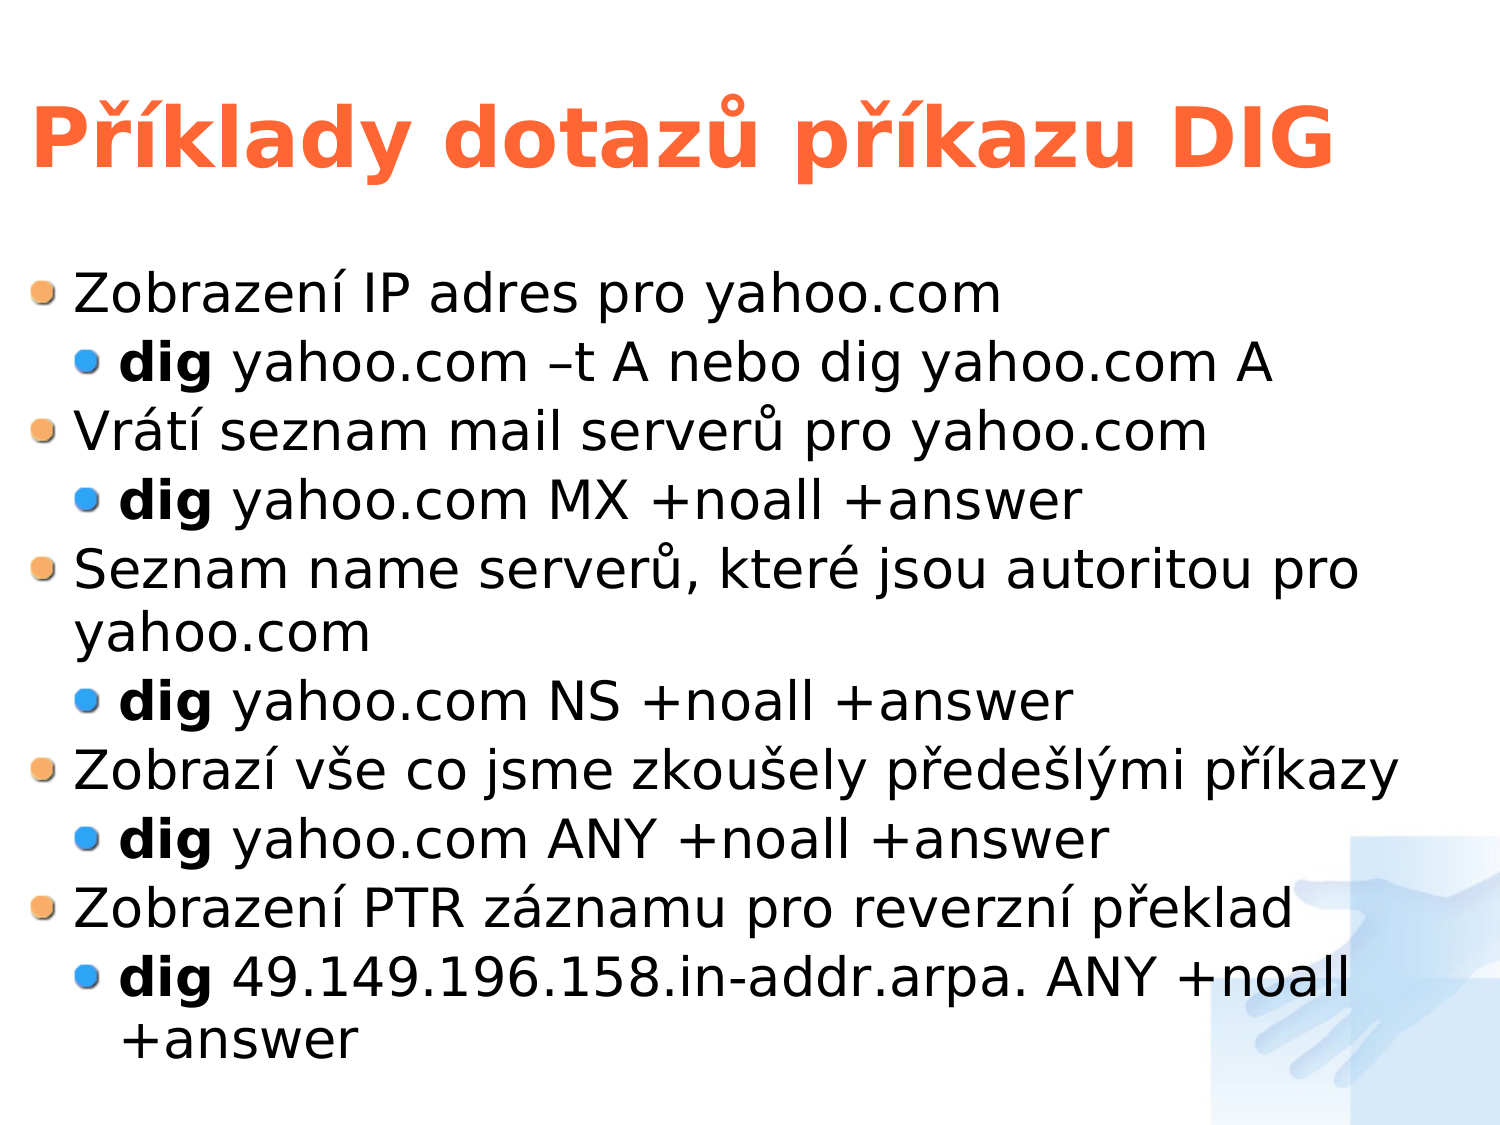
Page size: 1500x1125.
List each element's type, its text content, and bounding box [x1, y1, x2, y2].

picture [0, 0, 1500, 1125]
title Příklady dotazů příkazu DIG [29, 21, 1477, 257]
list Zobrazení IP adres pro yahoo.com dig yahoo.com –t A nebo dig yahoo.com A Vrátí seznam mail serverů pro yahoo.com dig yahoo.com MX +noall +answer Seznam name serverů, které jsou autoritou pro yahoo.com dig yahoo.com NS +noall +answer Zobrazí vše co jsme zkoušely předešlými příkazy dig yahoo.com ANY +noall +answer Zobrazení PTR záznamu pro reverzní překlad dig 49.149.196.158.in-addr.arpa. ANY +noall +answer [29, 262, 1477, 1093]
